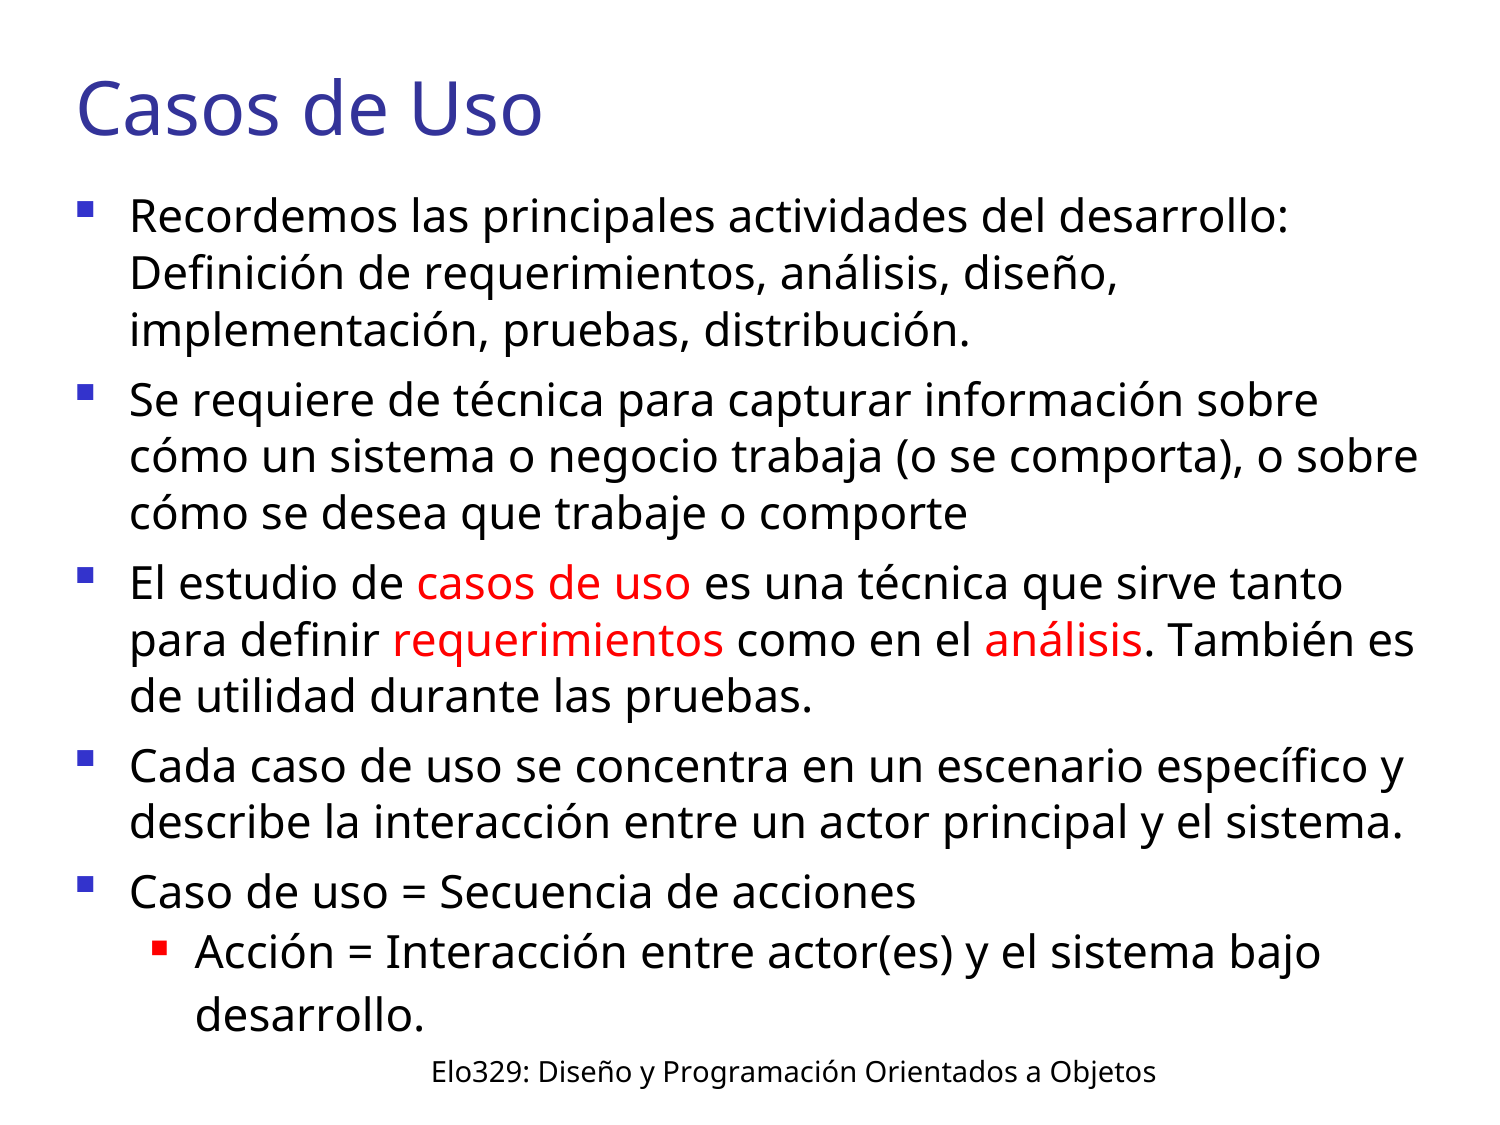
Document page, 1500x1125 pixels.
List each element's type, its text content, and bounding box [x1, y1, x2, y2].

title Casos de Uso [75, 25, 1449, 188]
list Recordemos las principales actividades del desarrollo: Definición de requerimientos, análisis, diseño, implementación, pruebas, distribución. Se requiere de técnica para capturar información sobre cómo un sistema o negocio trabaja (o se comporta), o sobre cómo se desea que trabaje o comporte El estudio de casos de uso es una técnica que sirve tanto para definir requerimientos como en el análisis. También es de utilidad durante las pruebas. Cada caso de uso se concentra en un escenario específico y describe la interacción entre un actor principal y el sistema. Caso de uso = Secuencia de acciones Acción = Interacción entre actor(es) y el sistema bajo desarrollo. [75, 187, 1442, 1051]
